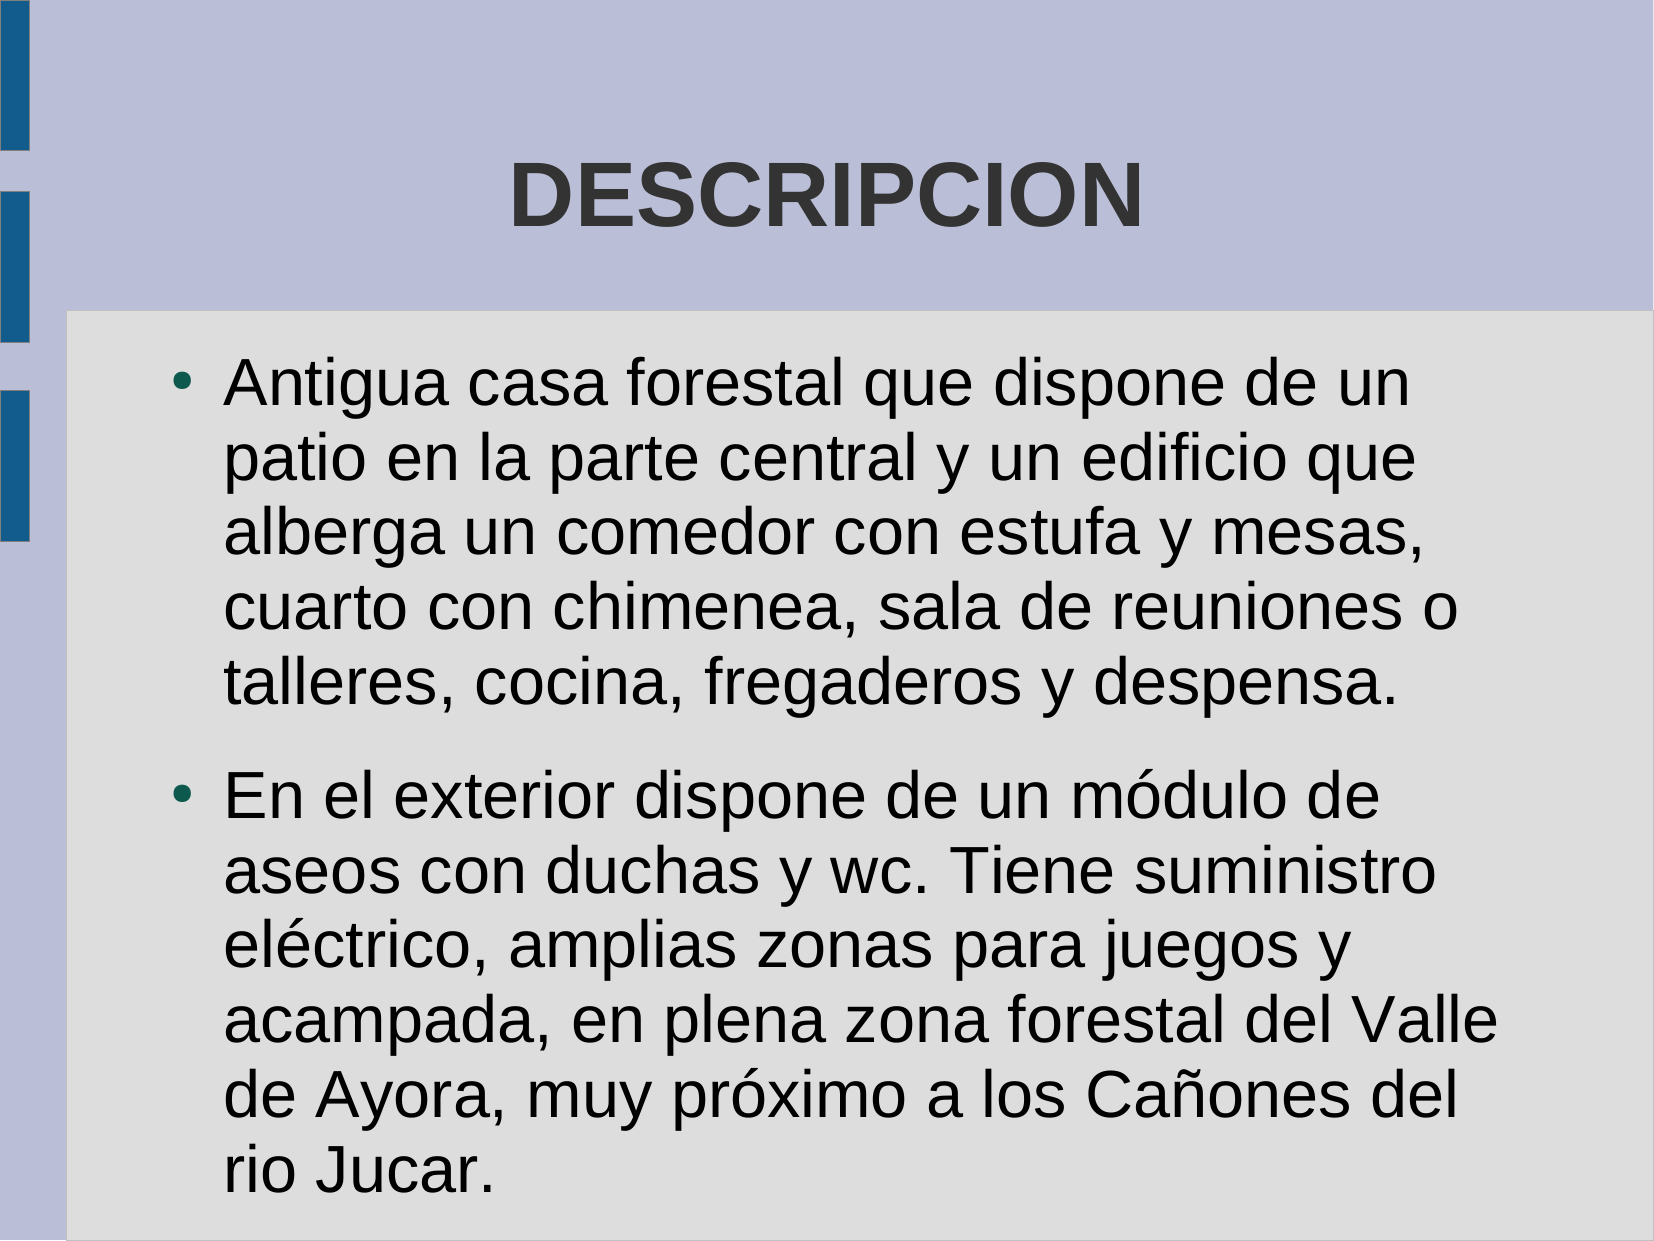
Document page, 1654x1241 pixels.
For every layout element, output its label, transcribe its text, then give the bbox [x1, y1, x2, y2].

list Antigua casa forestal que dispone de un patio en la parte central y un edificio que alberga un comedor con estufa y mesas, cuarto con chimenea, sala de reuniones o talleres, cocina, fregaderos y despensa. En el exterior dispone de un módulo de aseos con duchas y wc. Tiene suministro eléctrico, amplias zonas para juegos y acampada, en plena zona forestal del Valle de Ayora, muy próximo a los Cañones del rio Jucar. [152, 344, 1534, 1241]
title DESCRIPCION [121, 91, 1534, 299]
